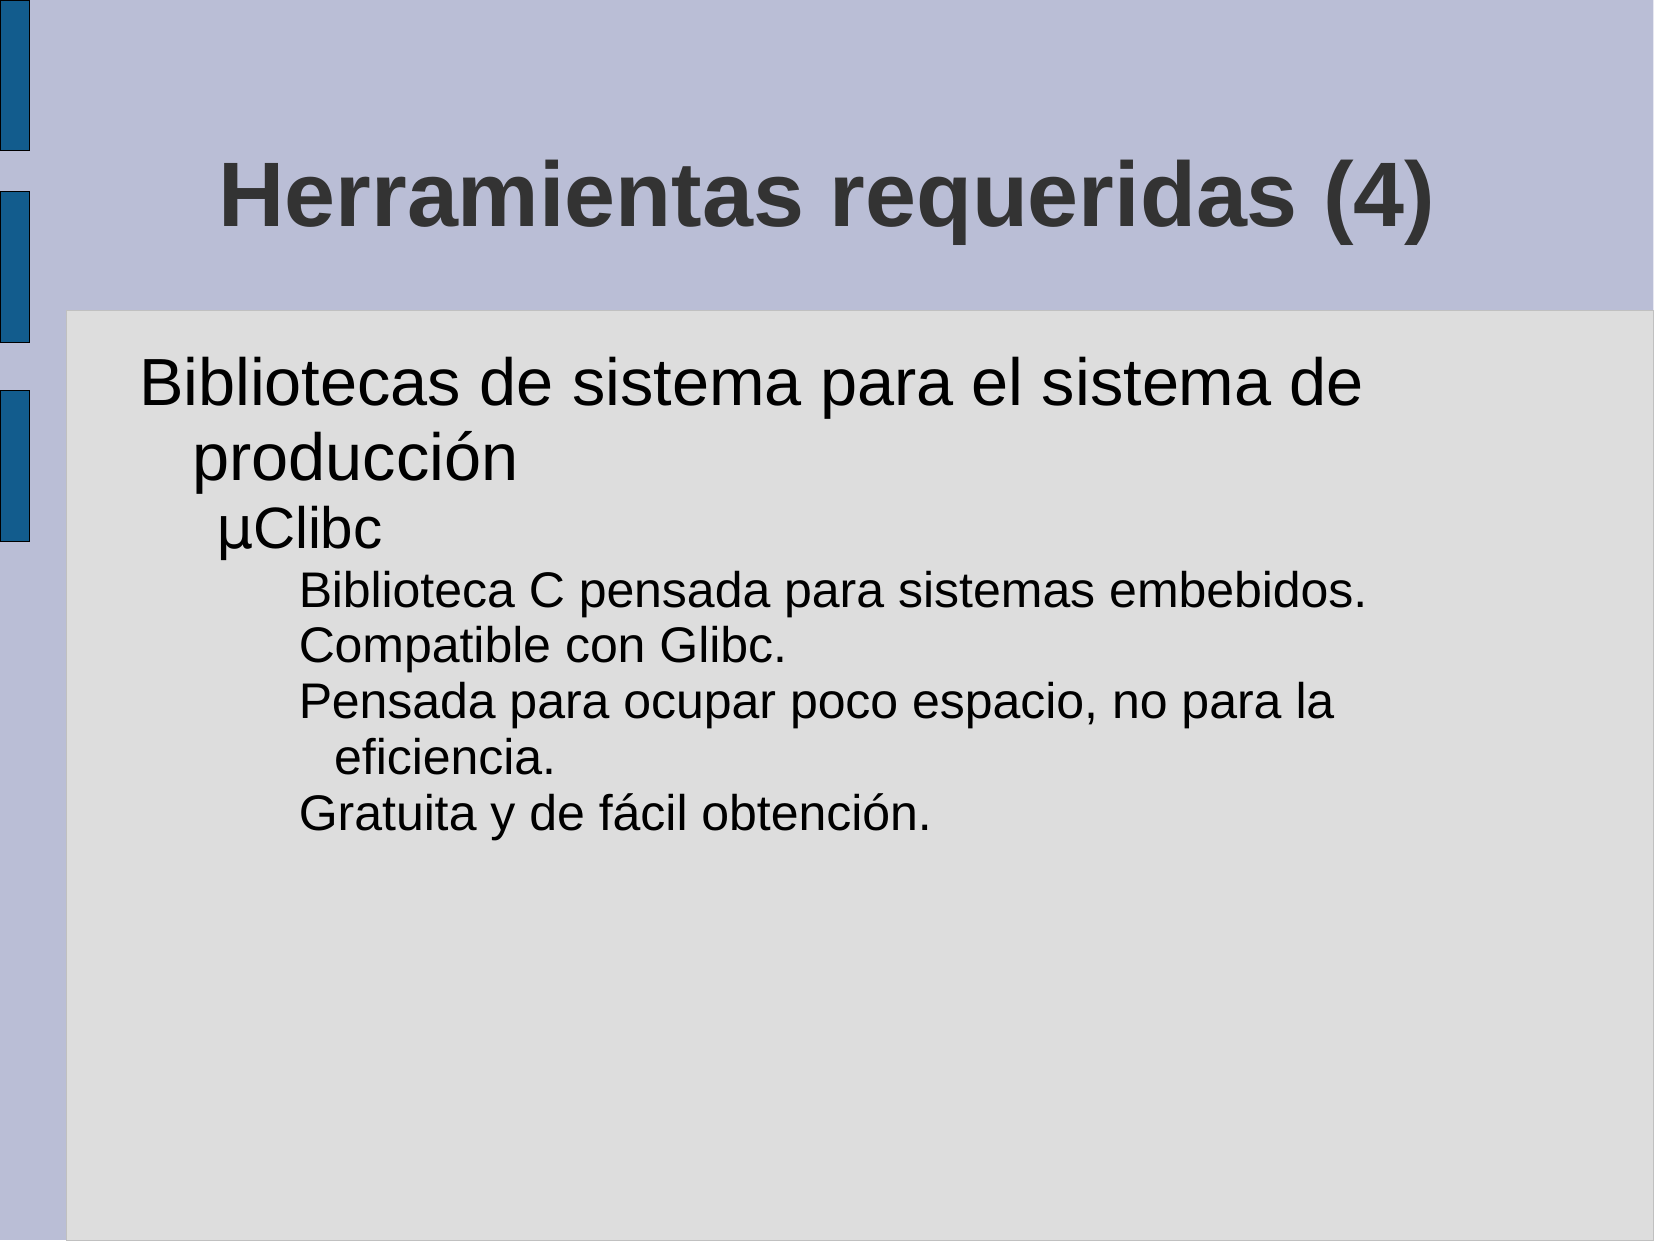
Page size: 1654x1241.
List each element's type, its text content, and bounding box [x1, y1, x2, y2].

title Herramientas requeridas (4) [121, 91, 1534, 299]
list Bibliotecas de sistema para el sistema de producción µClibc Biblioteca C pensada para sistemas embebidos. Compatible con Glibc. Pensada para ocupar poco espacio, no para la eficiencia. Gratuita y de fácil obtención. [121, 344, 1534, 1127]
